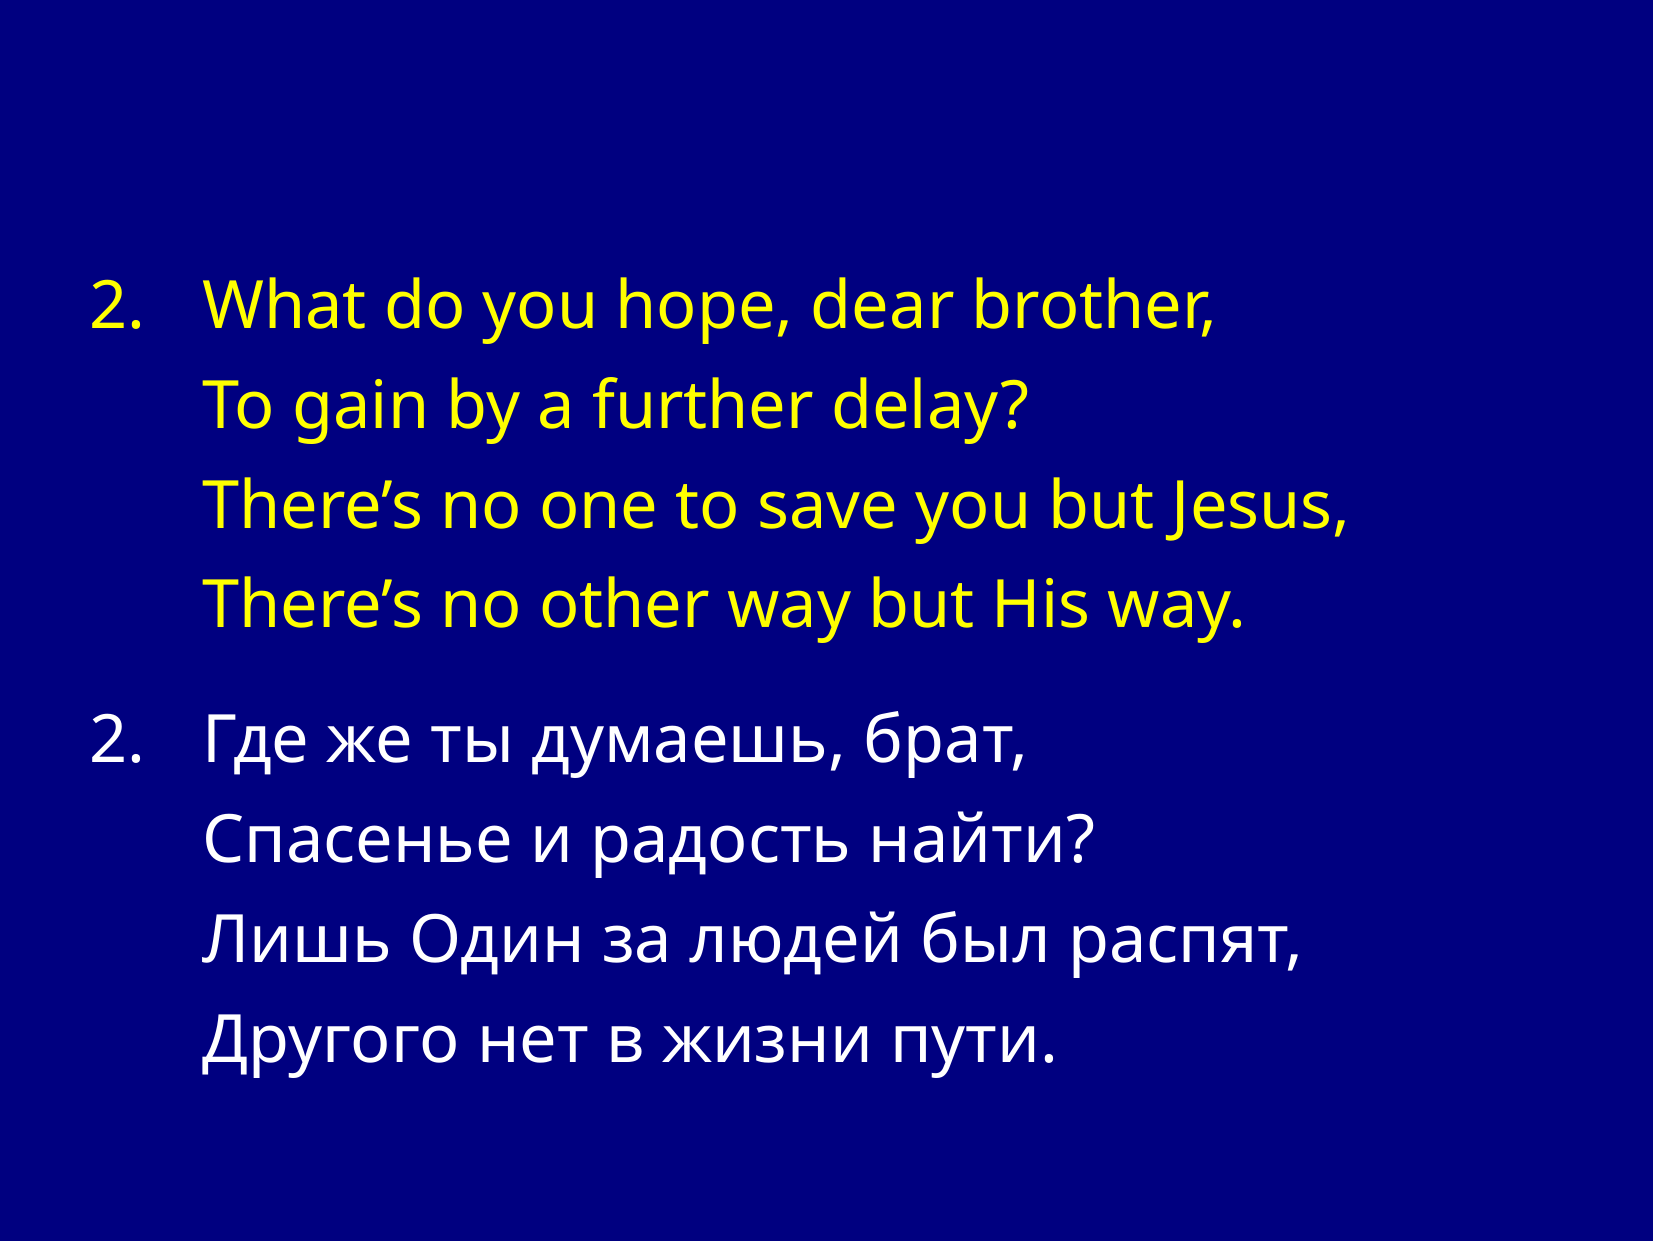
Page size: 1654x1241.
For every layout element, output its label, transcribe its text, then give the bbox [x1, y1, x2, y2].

text_box 2. Где же ты думаешь, брат, Спасенье и радость найти? Лишь Один за людей был распят, Другого нет в жизни пути. [75, 675, 1576, 1163]
text_box 2. What do you hope, dear brother, To gain by a further delay? There’s no one to save you but Jesus, There’s no other way but His way. [75, 150, 1576, 638]
